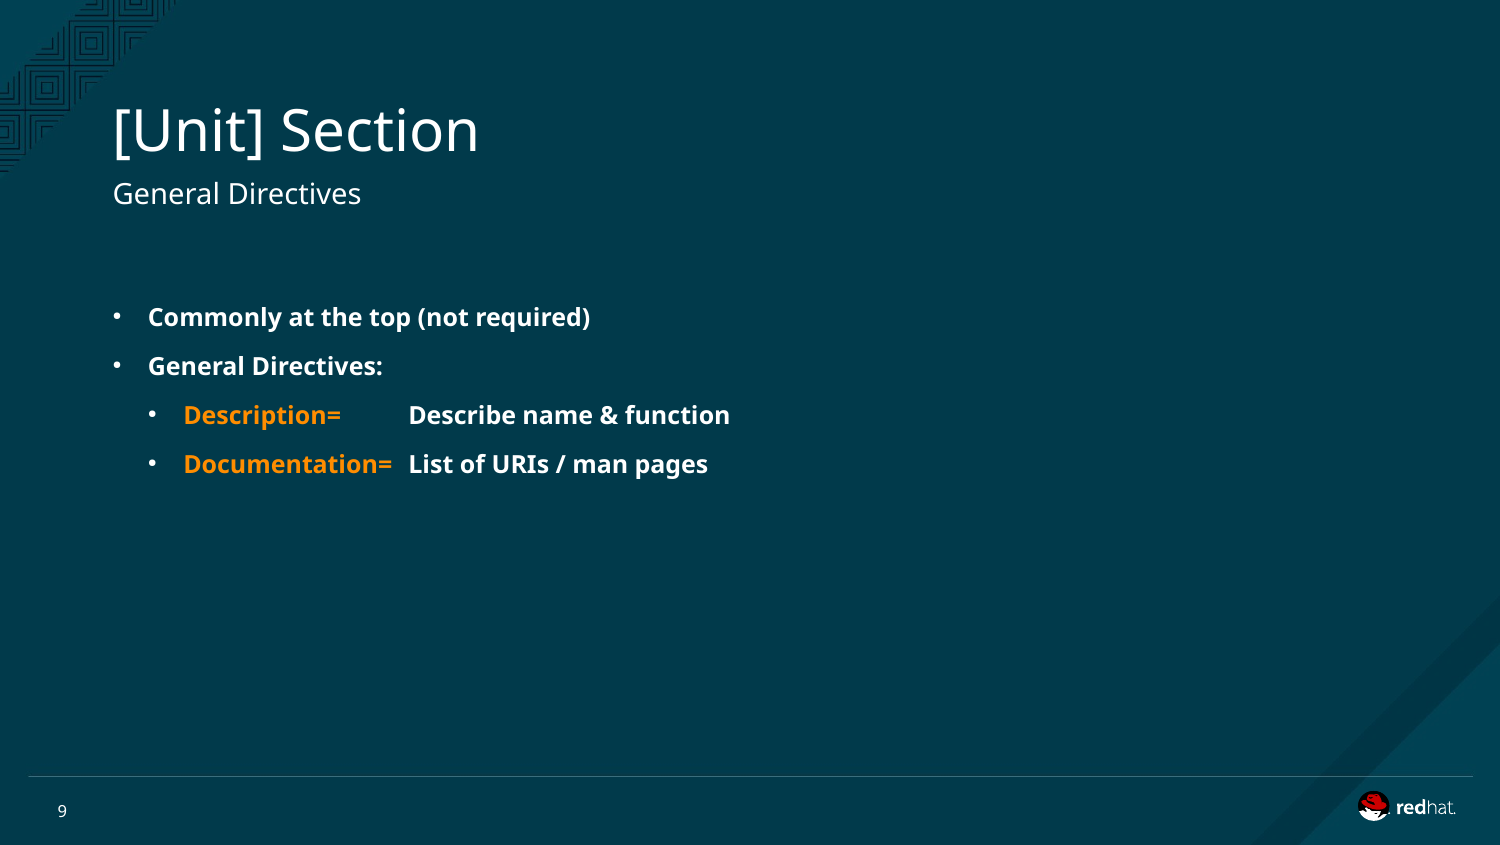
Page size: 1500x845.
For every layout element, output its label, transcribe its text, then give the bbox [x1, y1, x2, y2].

text_box Commonly at the top (not required) General Directives: Description= Describe name & function Documentation= List of URIs / man pages [112, 300, 712, 708]
title [Unit] Section [112, 0, 1388, 169]
subtitle General Directives [112, 173, 1388, 237]
picture [99, 38, 103, 49]
